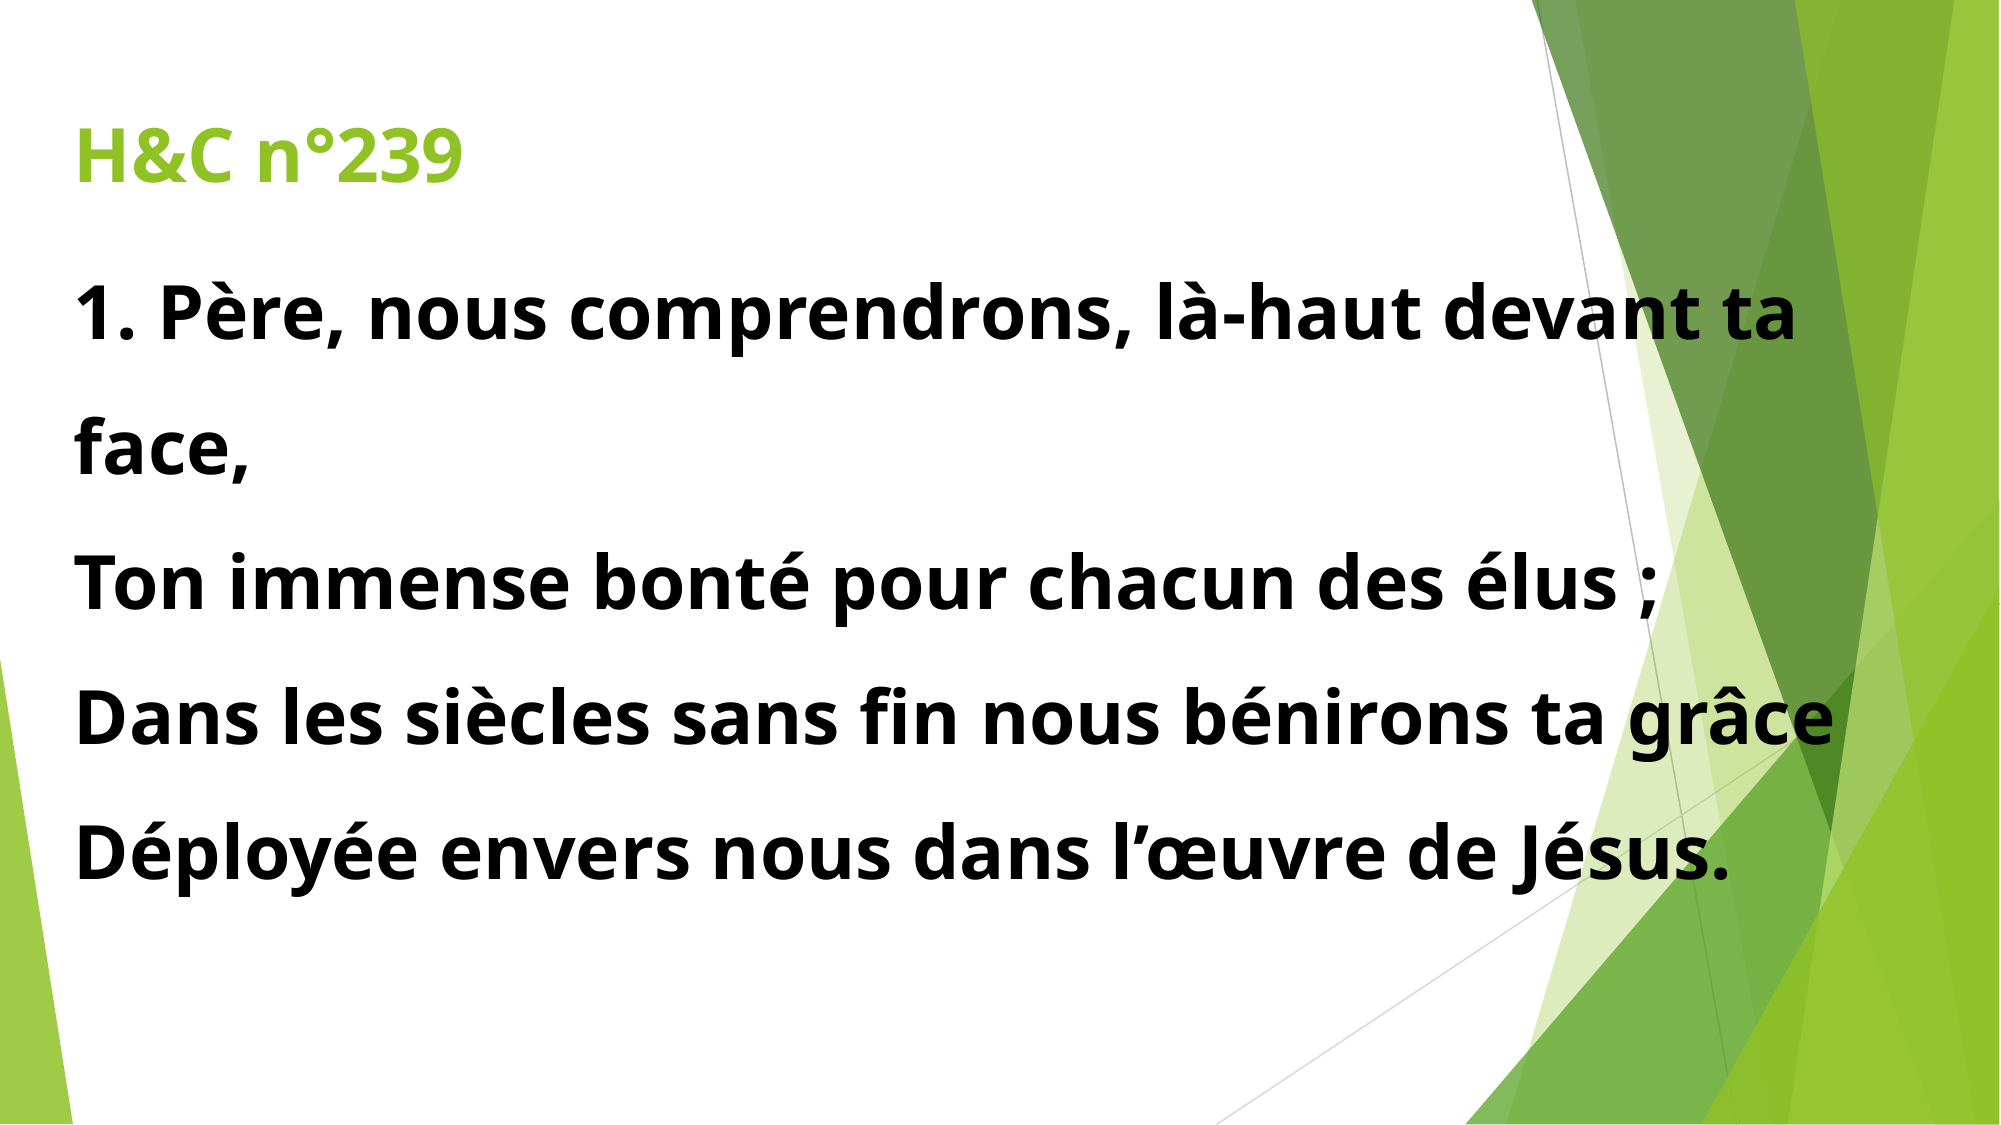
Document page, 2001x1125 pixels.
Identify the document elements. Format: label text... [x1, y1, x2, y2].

text_box H&C n°239 [59, 99, 1522, 212]
text_box 1. Père, nous comprendrons, là-haut devant ta face, Ton immense bonté pour chacun des élus ; Dans les siècles sans fin nous bénirons ta grâce Déployée envers nous dans l’œuvre de Jésus. [59, 212, 2001, 1074]
